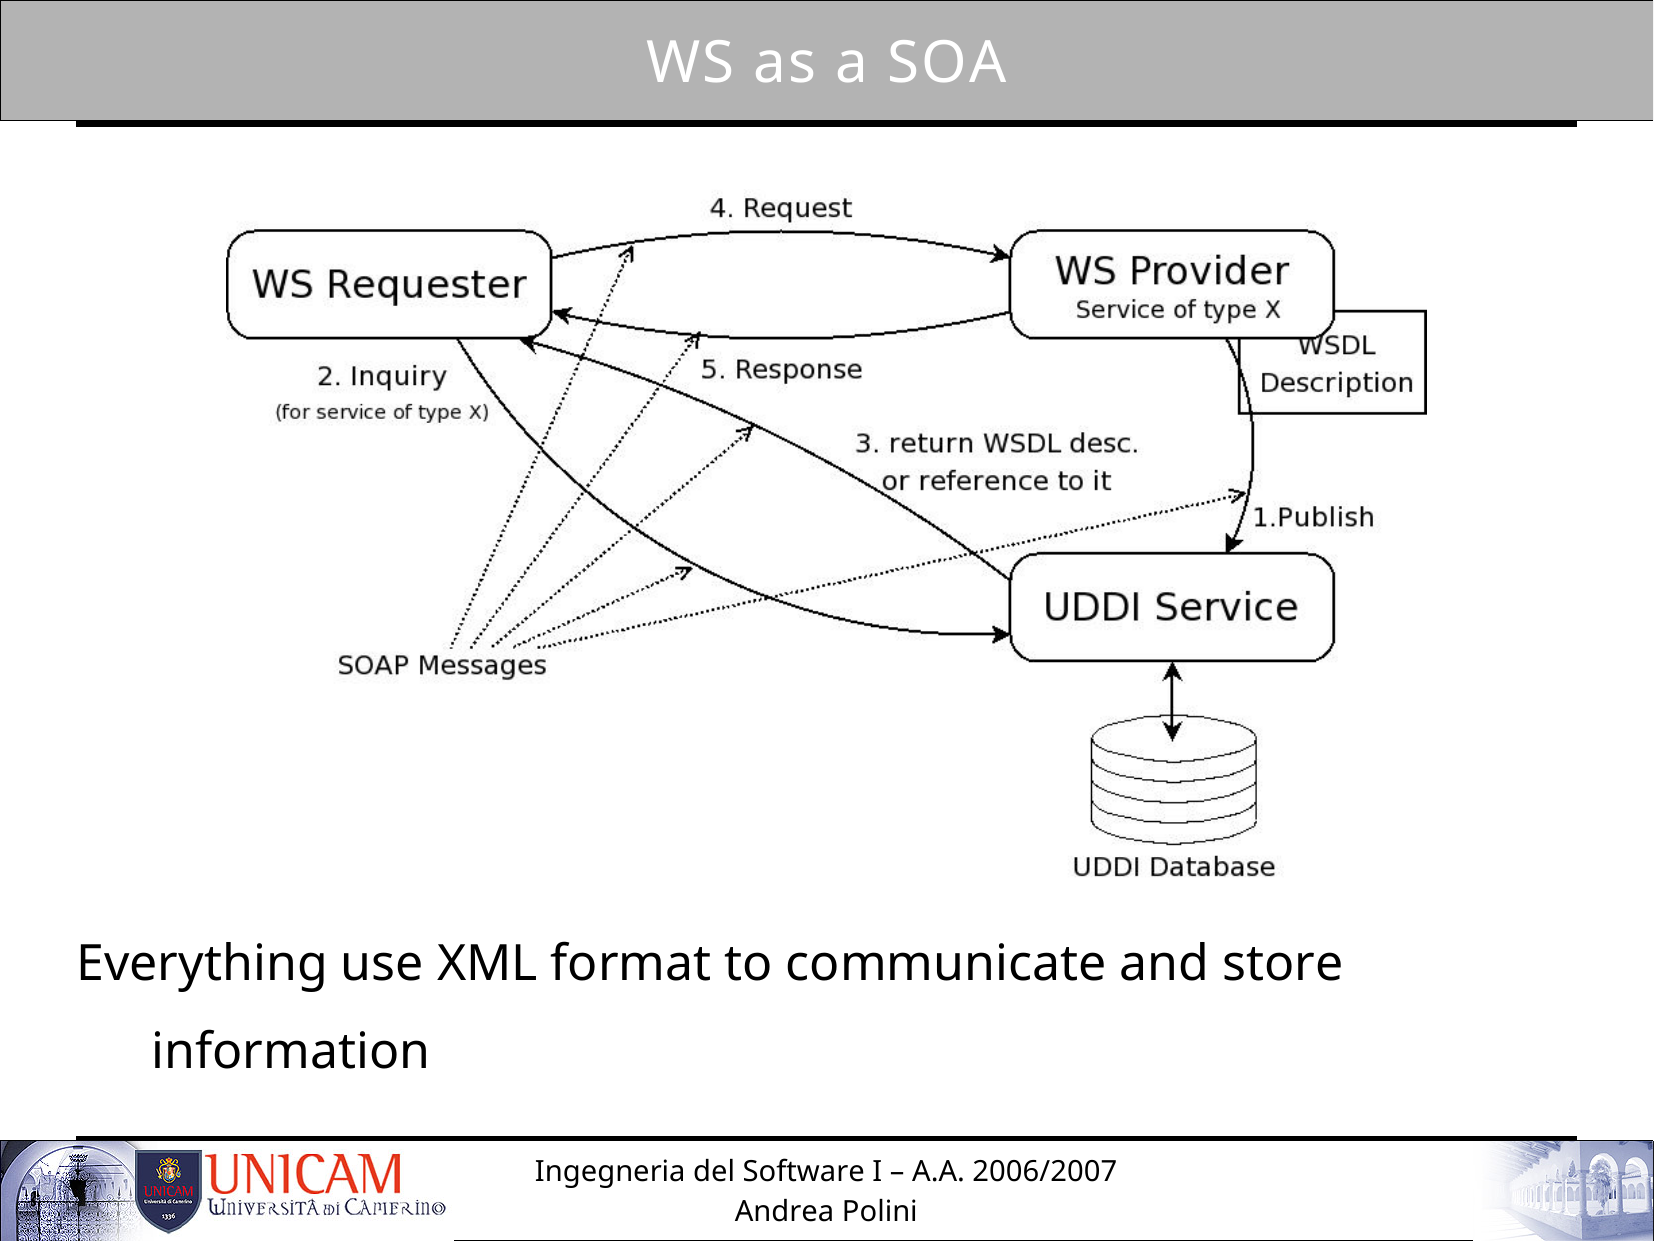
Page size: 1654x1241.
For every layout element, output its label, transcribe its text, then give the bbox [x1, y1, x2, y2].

title WS as a SOA [0, 0, 1653, 121]
picture [226, 189, 1427, 895]
list Everything use XML format to communicate and store information [76, 926, 1577, 1088]
picture [1473, 1141, 1654, 1241]
picture [0, 1141, 454, 1241]
